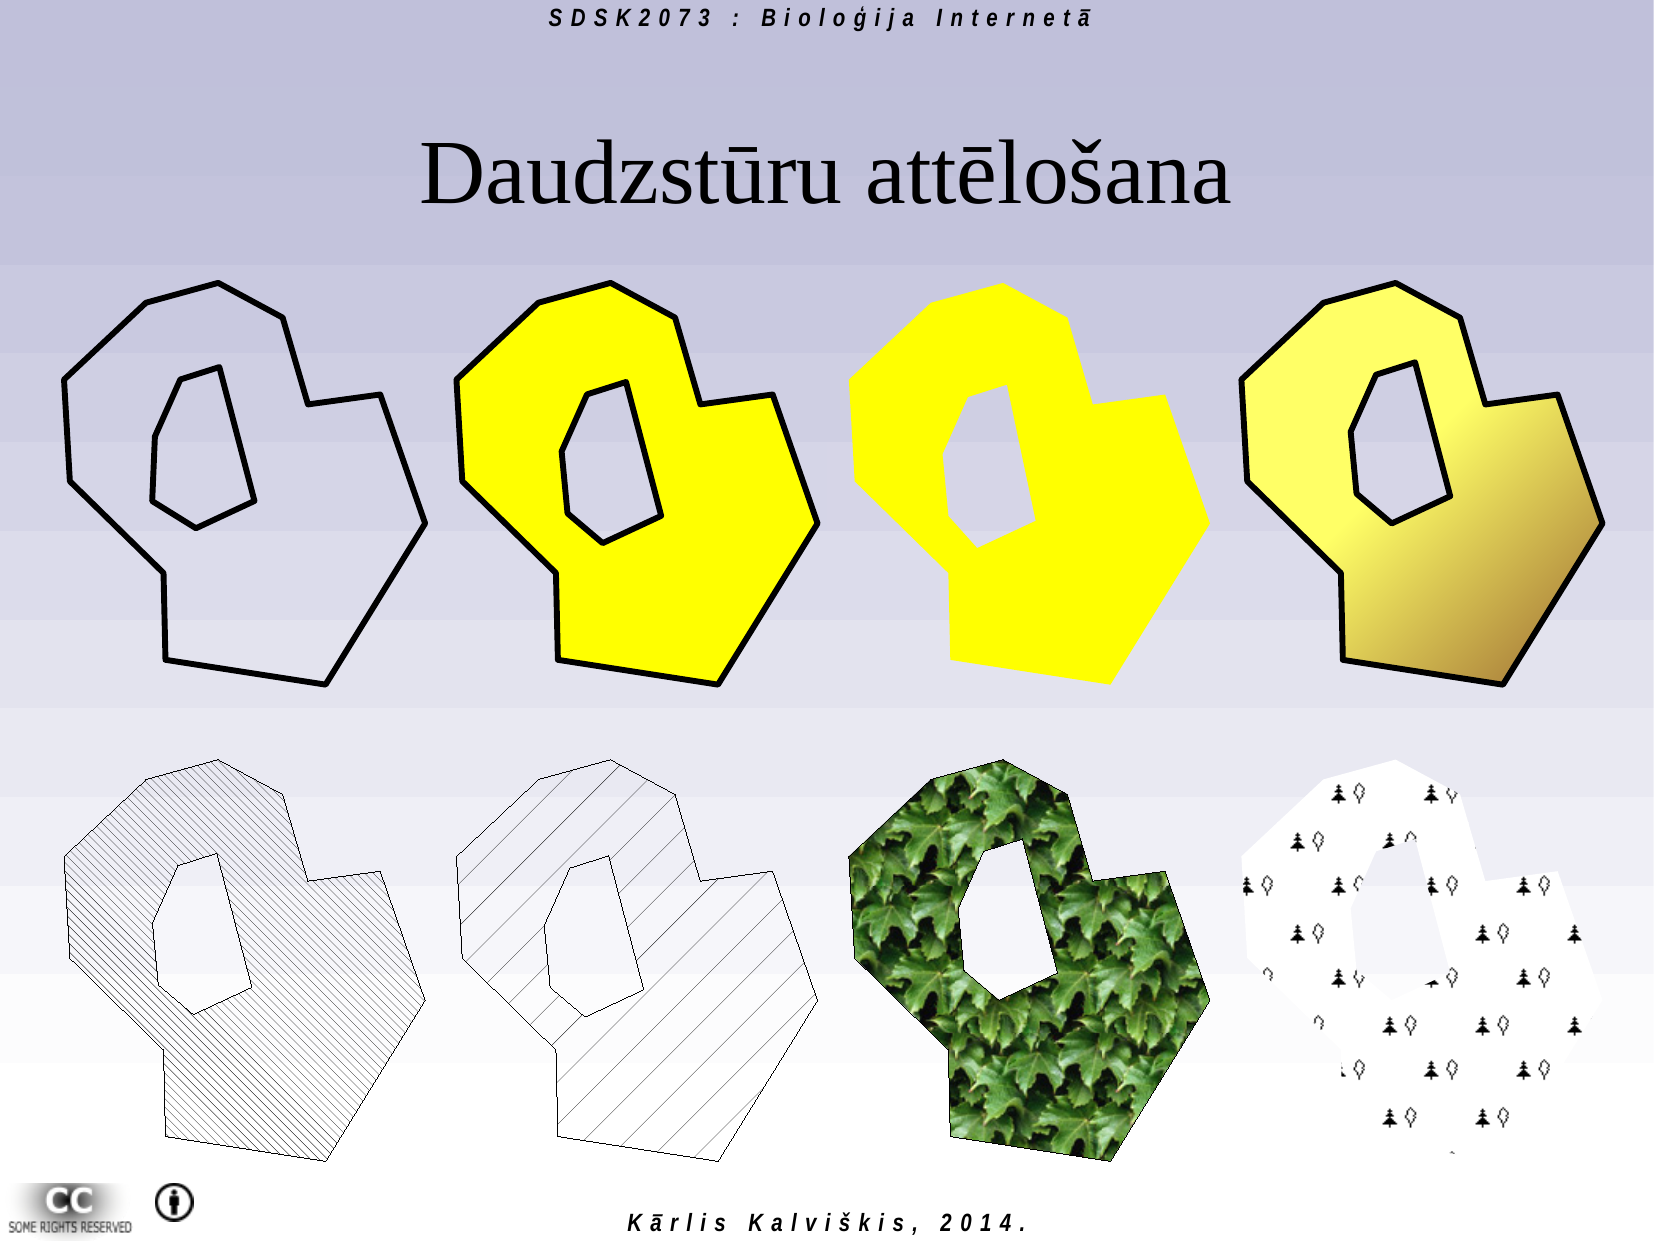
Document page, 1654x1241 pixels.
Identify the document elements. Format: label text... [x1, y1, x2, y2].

text_box [456, 282, 818, 685]
text_box [456, 759, 818, 1162]
picture [0, 0, 1654, 1241]
text_box [848, 759, 1210, 1162]
text_box [1241, 282, 1603, 685]
title Daudzstūru attēlošana [186, 287, 234, 296]
text_box [848, 282, 1210, 685]
text_box [64, 759, 426, 1162]
title Daudzstūru attēlošana [29, 49, 1625, 296]
text_box [1241, 759, 1603, 1162]
